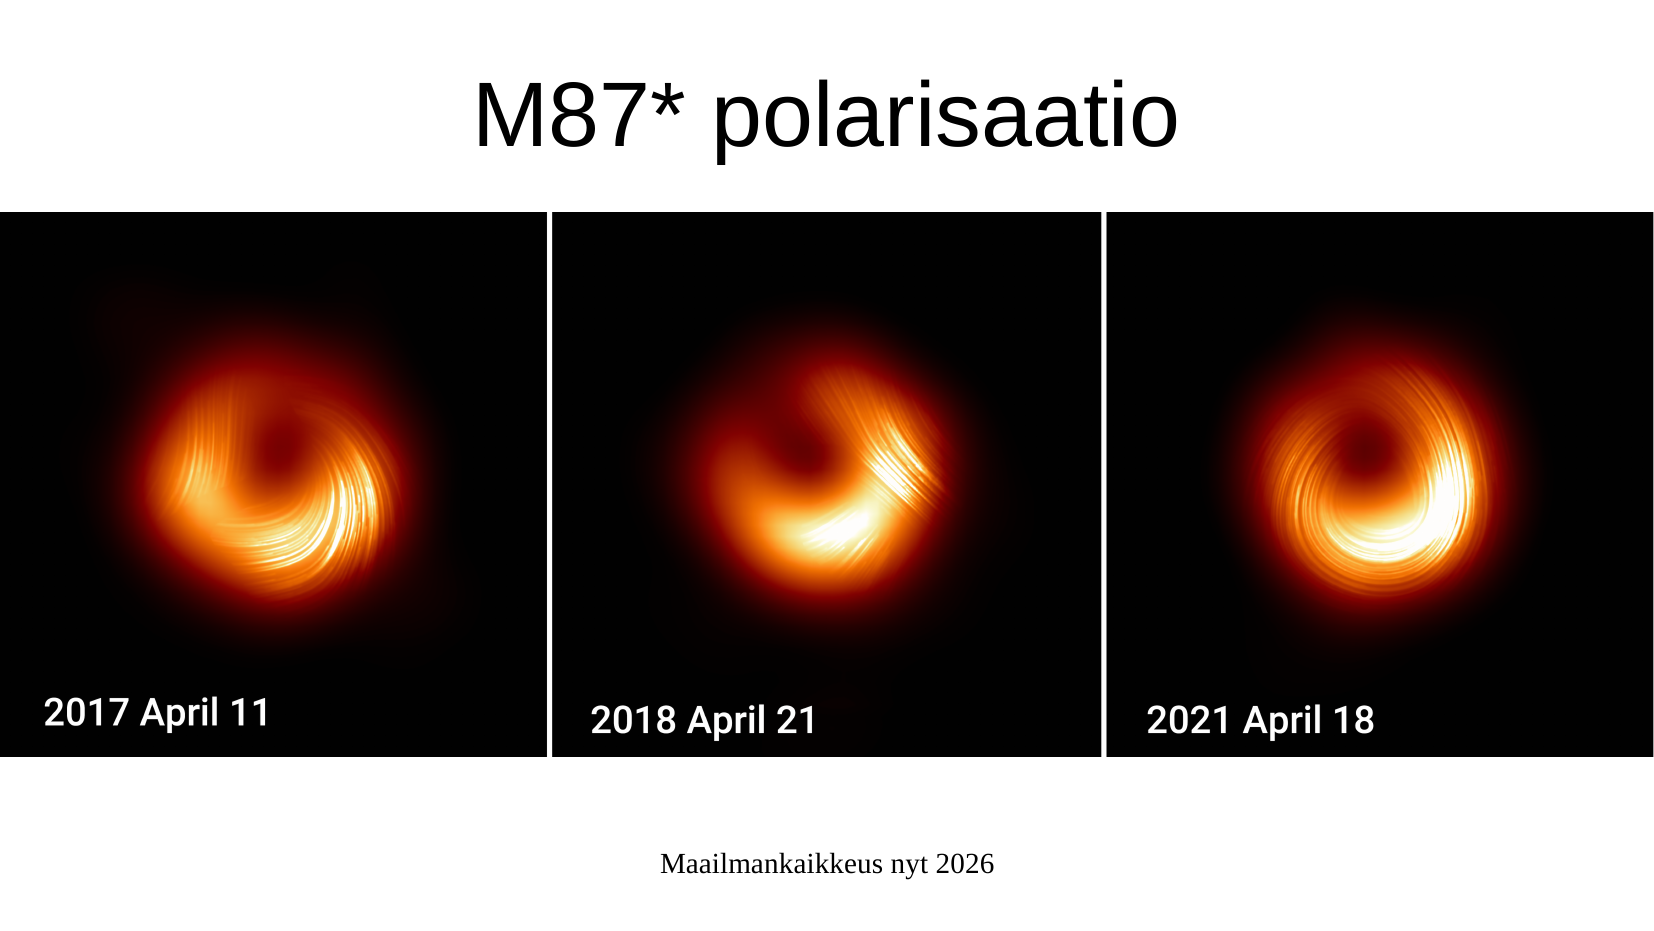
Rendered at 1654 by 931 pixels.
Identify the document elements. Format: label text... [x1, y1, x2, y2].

picture [0, 212, 1654, 757]
title M87* polarisaatio [82, 37, 1571, 193]
